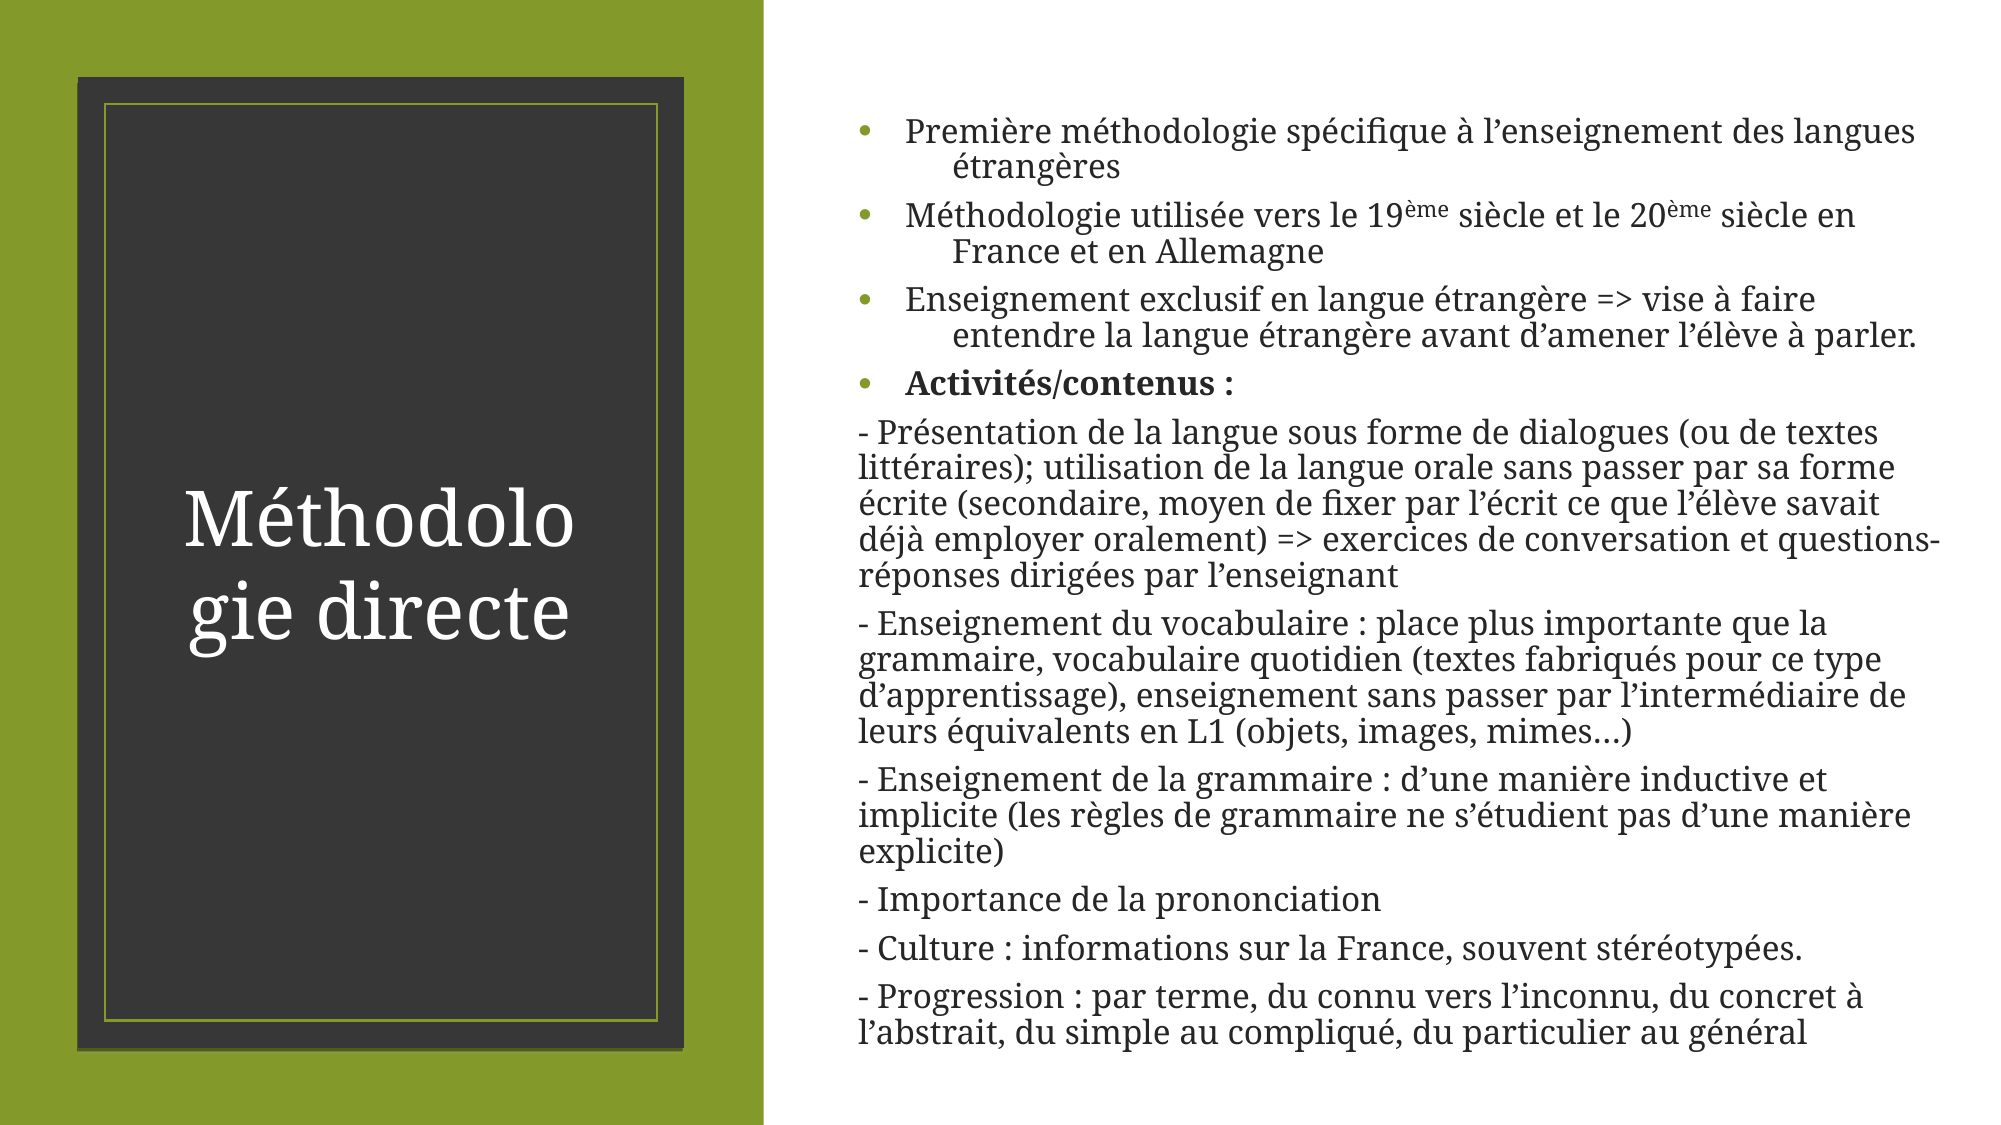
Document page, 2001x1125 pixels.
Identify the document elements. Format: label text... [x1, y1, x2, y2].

text_box [0, 0, 2000, 1125]
title Méthodologie directe [156, 156, 605, 968]
list Première méthodologie spécifique à l’enseignement des langues étrangères Méthodologie utilisée vers le 19ème siècle et le 20ème siècle en France et en Allemagne Enseignement exclusif en langue étrangère => vise à faire entendre la langue étrangère avant d’amener l’élève à parler. Activités/contenus : - Présentation de la langue sous forme de dialogues (ou de textes littéraires); utilisation de la langue orale sans passer par sa forme écrite (secondaire, moyen de fixer par l’écrit ce que l’élève savait déjà employer oralement) => exercices de conversation et questions-réponses dirigées par l’enseignant - Enseignement du vocabulaire : place plus importante que la grammaire, vocabulaire quotidien (textes fabriqués pour ce type d’apprentissage), enseignement sans passer par l’intermédiaire de leurs équivalents en L1 (objets, images, mimes…) - Enseignement de la grammaire : d’une manière inductive et implicite (les règles de grammaire ne s’étudient pas d’une manière explicite) - Importance de la prononciation - Culture : informations sur la France, souvent stéréotypées. - Progression : par terme, du connu vers l’inconnu, du concret à l’abstrait, du simple au compliqué, du particulier au général [843, 77, 1963, 1090]
